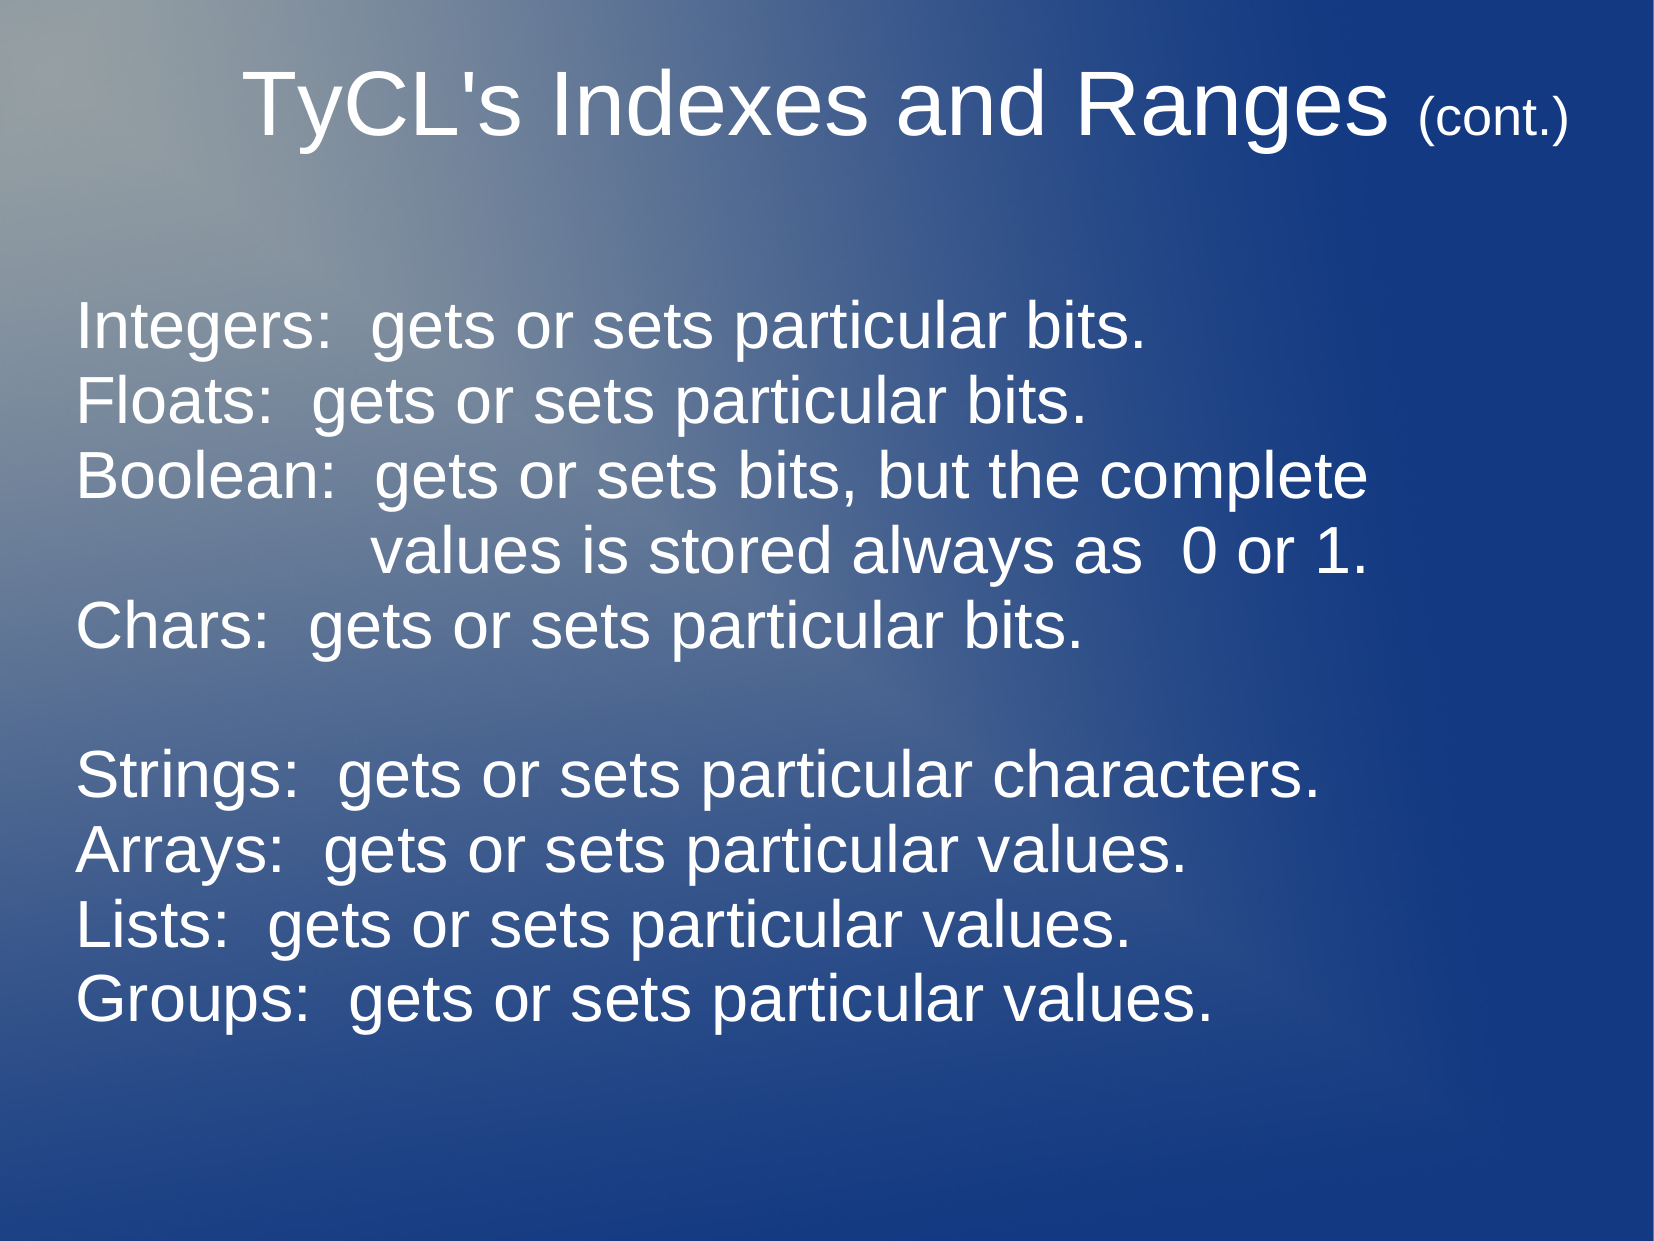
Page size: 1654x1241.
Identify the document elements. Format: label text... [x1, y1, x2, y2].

picture [0, 0, 1654, 1241]
title TyCL's Indexes and Ranges (cont.) [82, 52, 1571, 155]
subtitle Integers: gets or sets particular bits. Floats: gets or sets particular bits. Boolean: gets or sets bits, but the complete values is stored always as 0 or 1. Chars: gets or sets particular bits. Strings: gets or sets particular characters. Arrays: gets or sets particular values. Lists: gets or sets particular values. Groups: gets or sets particular values. [75, 288, 1576, 1111]
